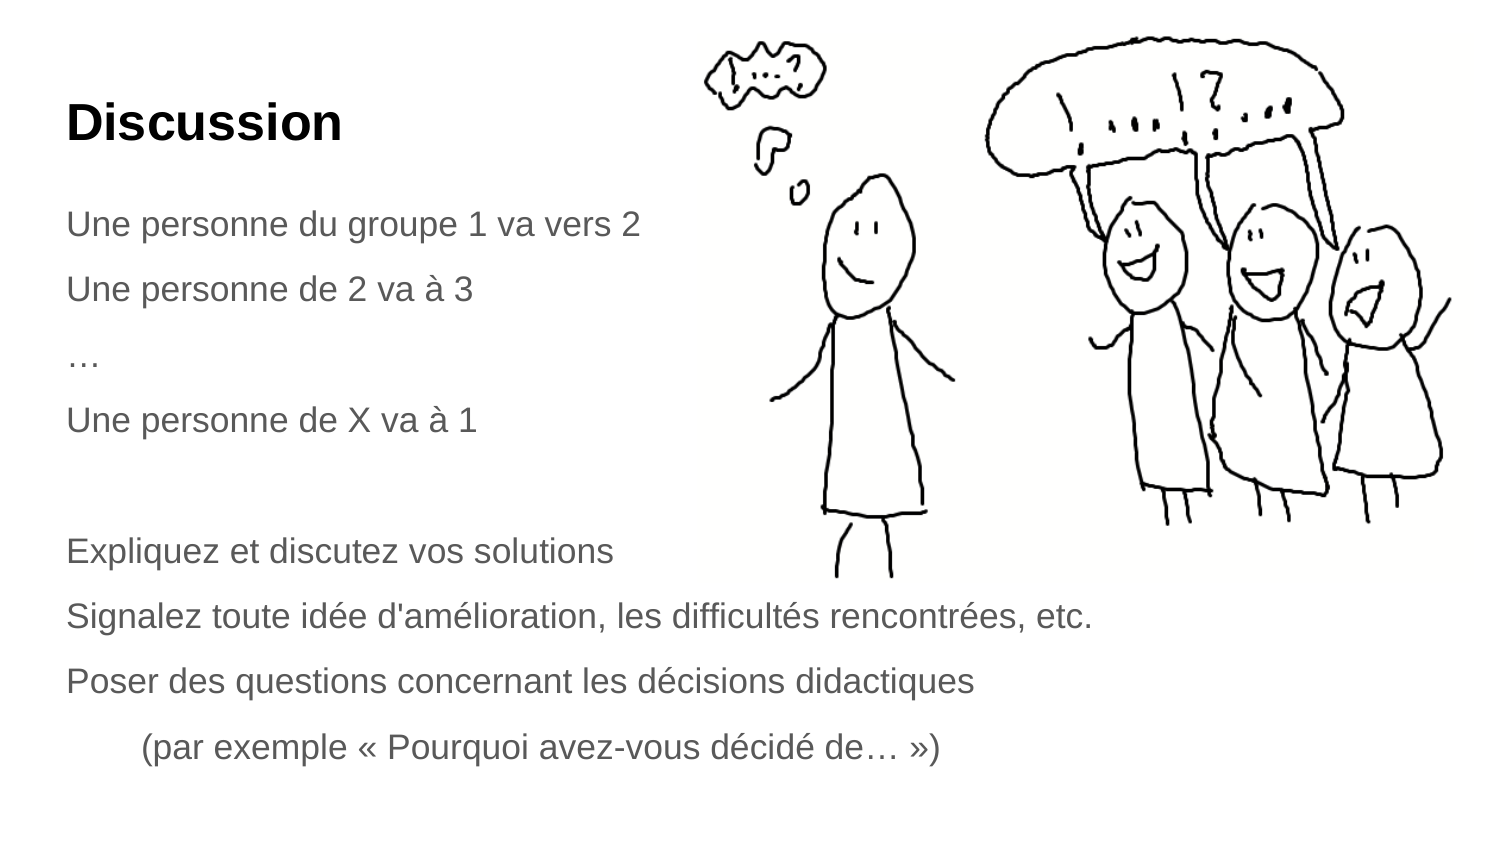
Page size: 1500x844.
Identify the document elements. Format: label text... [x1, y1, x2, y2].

list Une personne du groupe 1 va vers 2 Une personne de 2 va à 3 … Une personne de X va à 1 Expliquez et discutez vos solutions Signalez toute idée d'amélioration, les difficultés rencontrées, etc. Poser des questions concernant les décisions didactiques (par exemple « Pourquoi avez-vous décidé de… ») [51, 189, 1449, 844]
picture [697, 33, 1474, 583]
title Discussion [51, 72, 697, 167]
